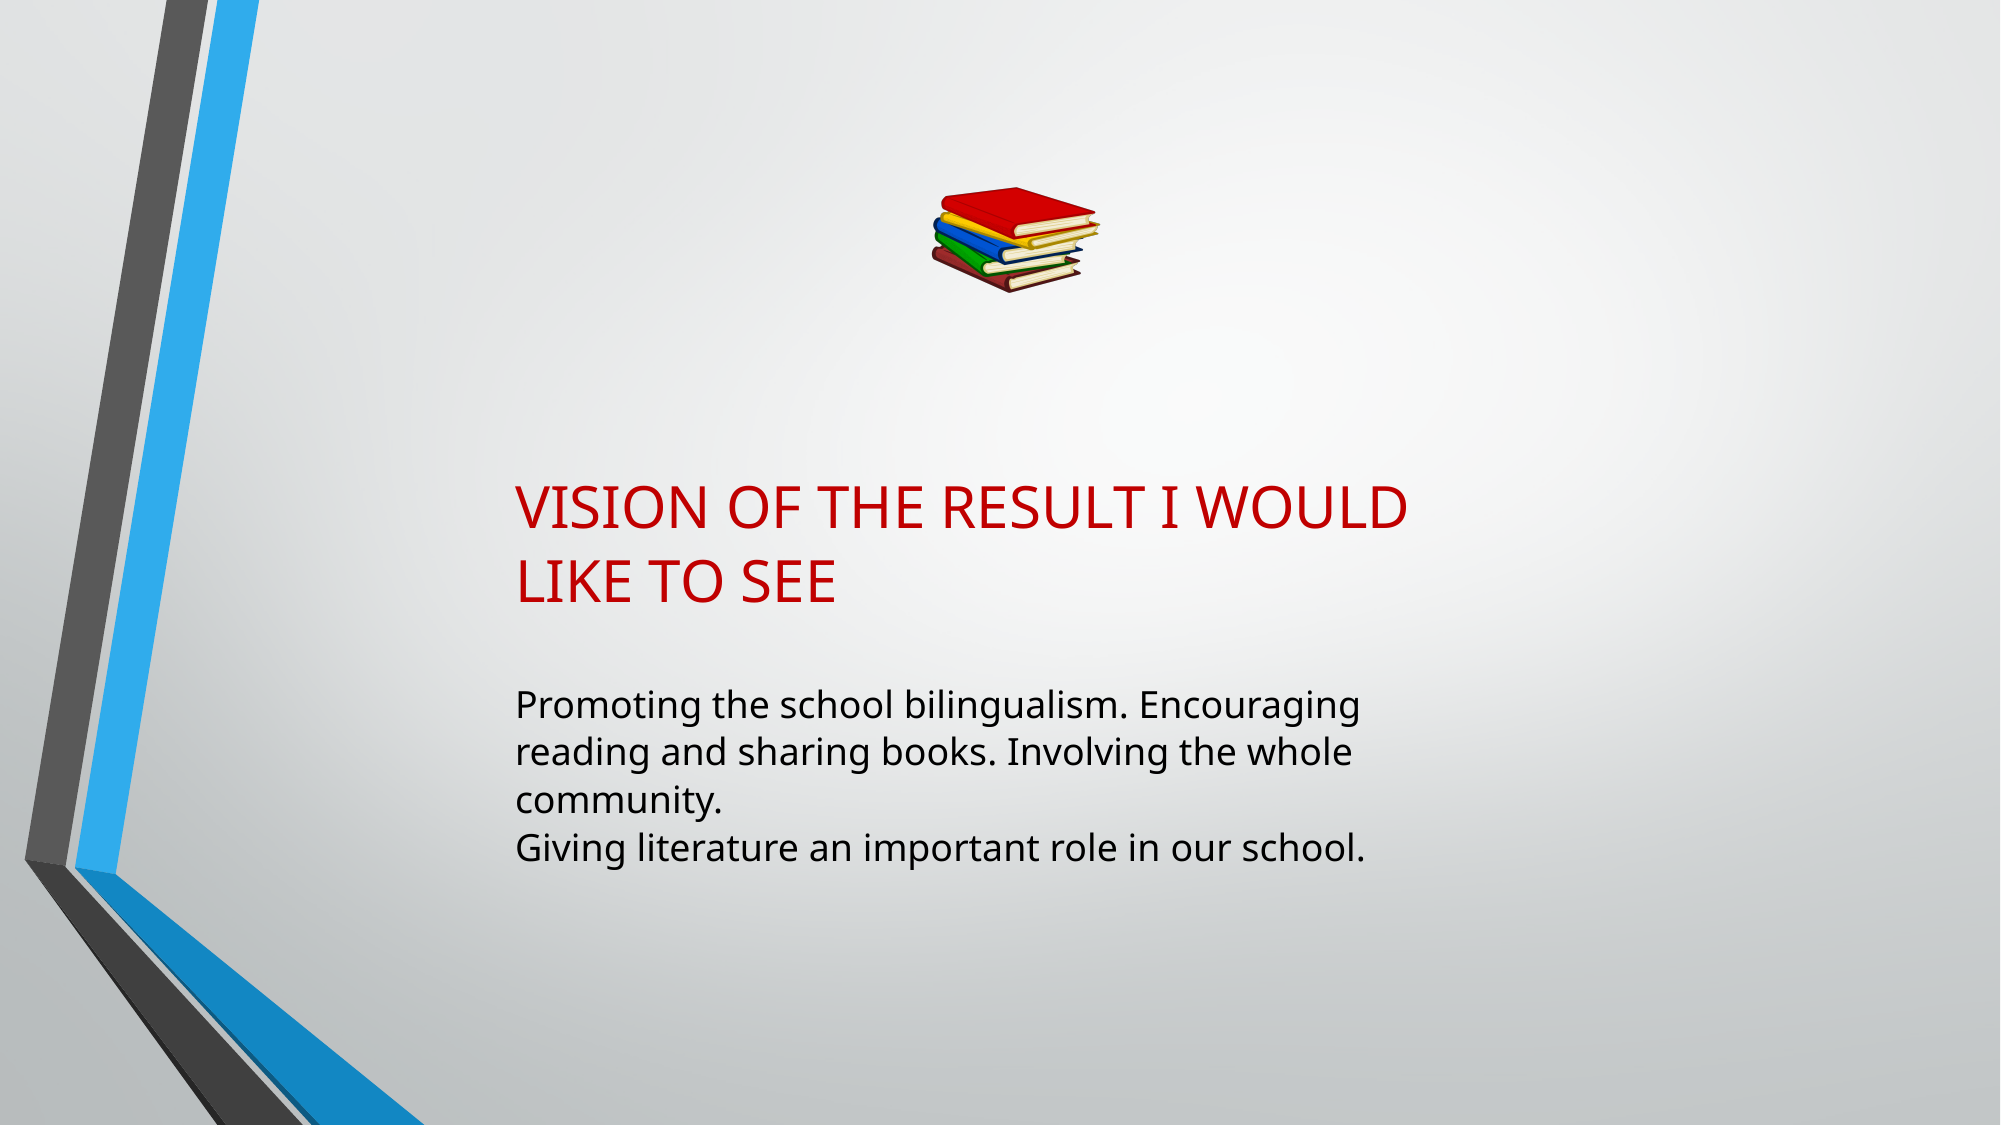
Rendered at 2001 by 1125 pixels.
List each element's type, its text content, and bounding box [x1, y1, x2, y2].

text_box VISION OF THE RESULT I WOULD LIKE TO SEE Promoting the school bilingualism. Encouraging reading and sharing books. Involving the whole community. Giving literature an important role in our school. [500, 459, 1500, 876]
picture [927, 183, 1105, 298]
